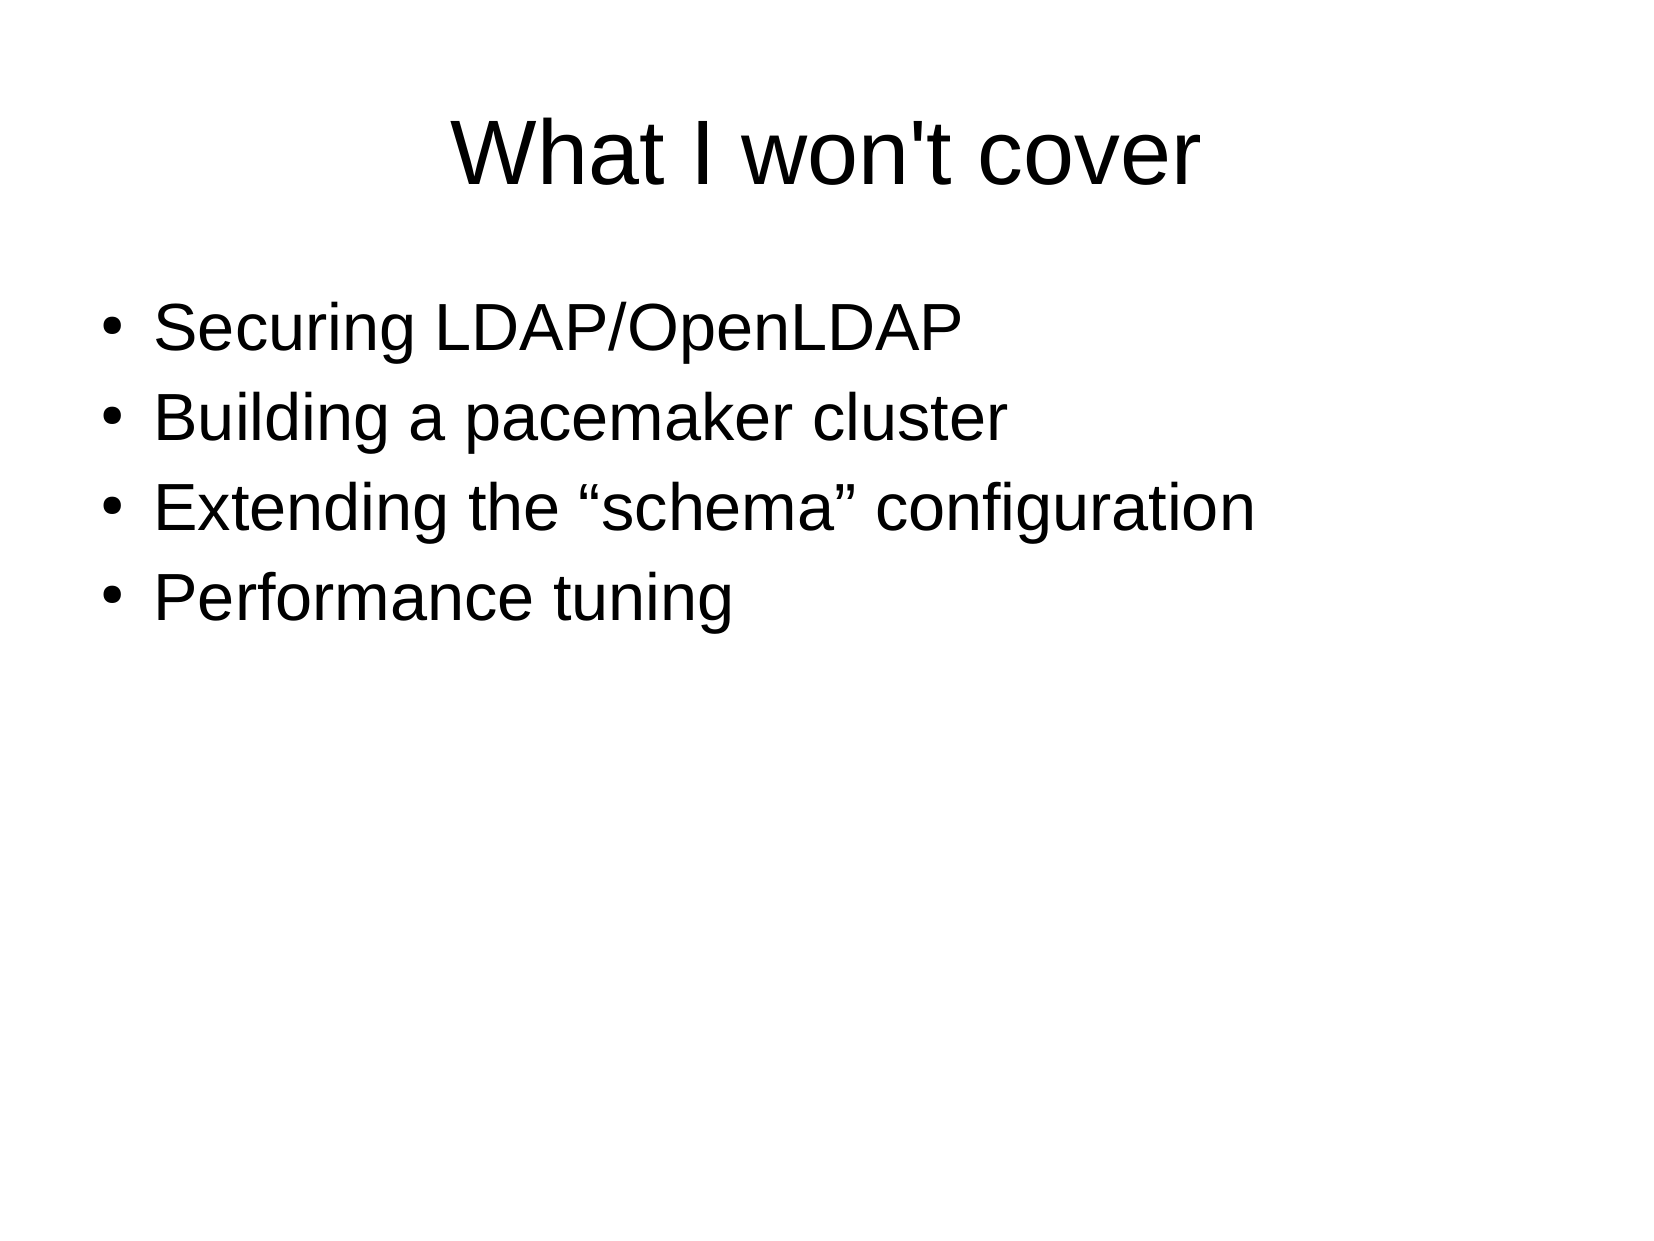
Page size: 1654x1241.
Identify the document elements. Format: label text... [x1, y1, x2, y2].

title What I won't cover [82, 49, 1571, 257]
list Securing LDAP/OpenLDAP Building a pacemaker cluster Extending the “schema” configuration Performance tuning [82, 290, 1538, 1010]
